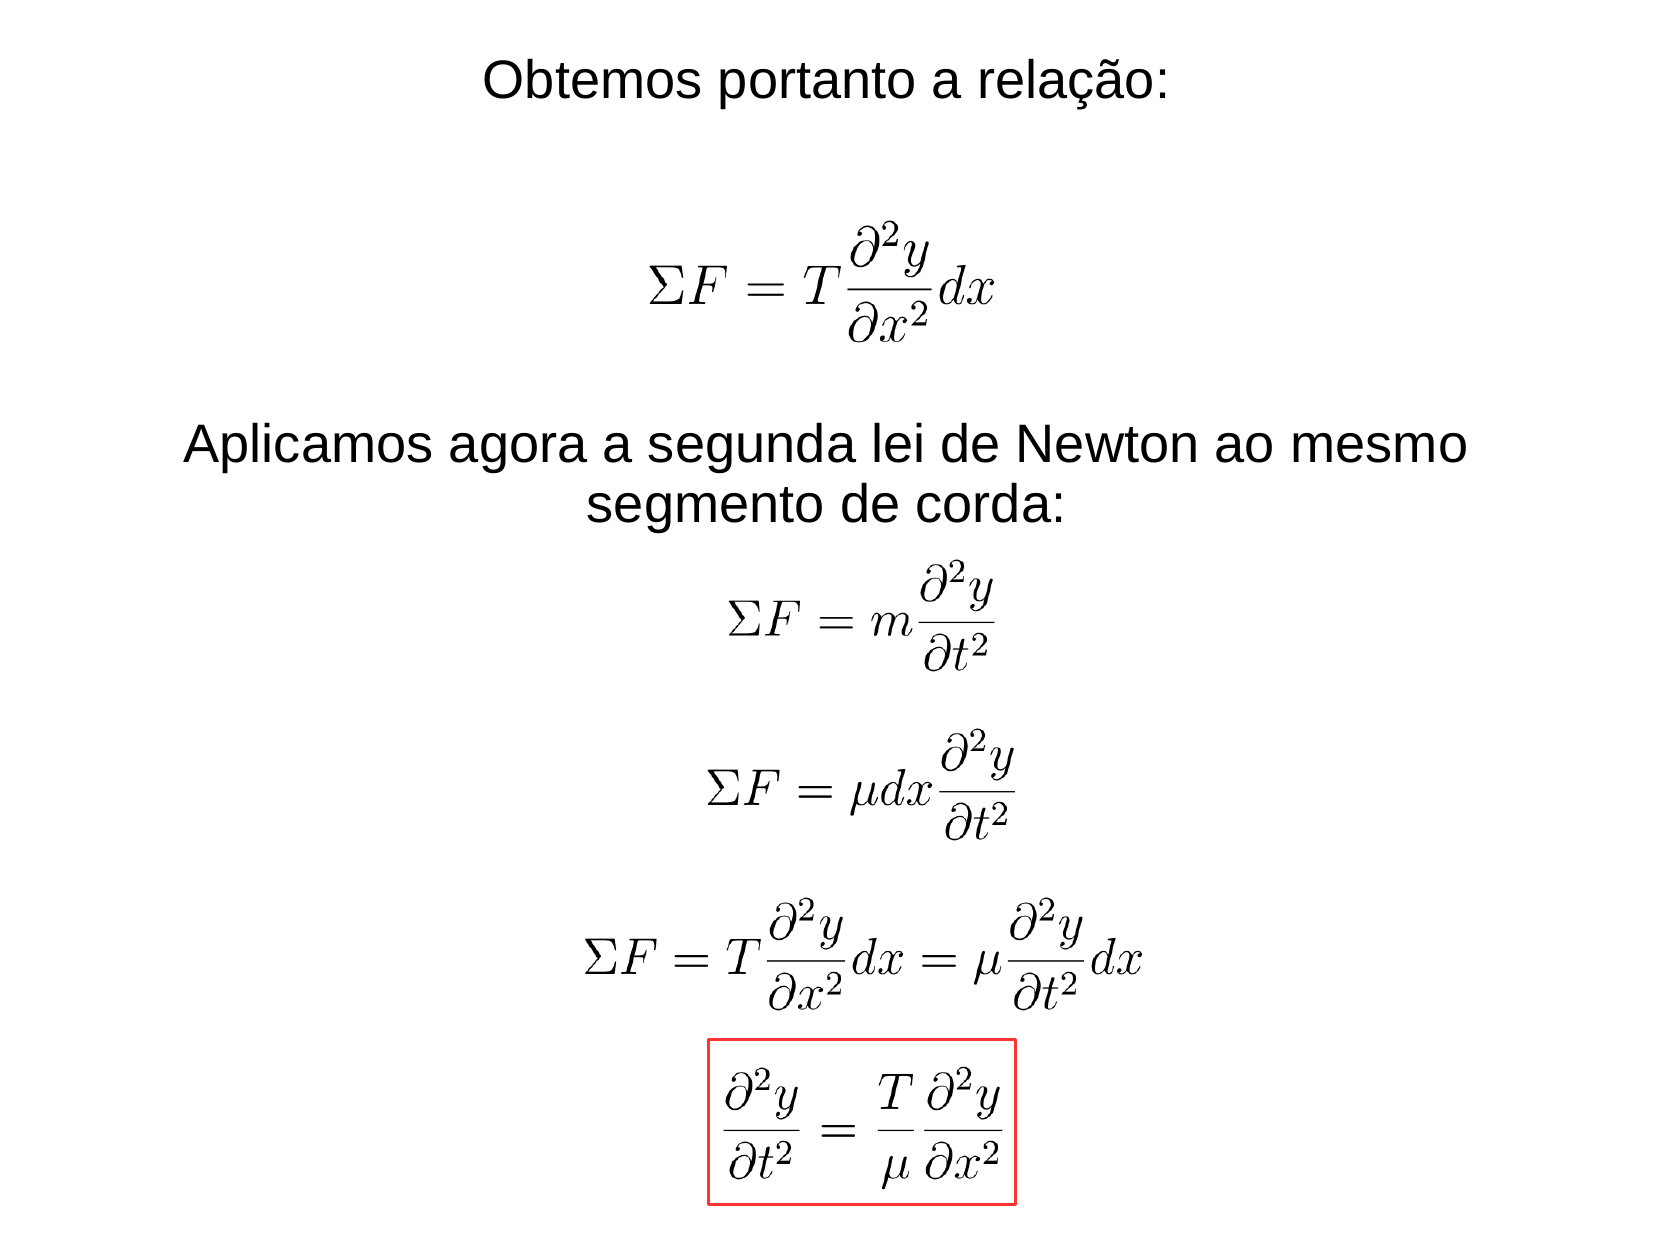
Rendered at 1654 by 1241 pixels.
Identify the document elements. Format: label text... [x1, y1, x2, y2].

picture [531, 534, 1198, 1205]
picture [623, 188, 1028, 373]
picture [710, 1041, 1014, 1203]
subtitle Obtemos portanto a relação: Aplicamos agora a segunda lei de Newton ao mesmo segmento de corda: [82, 49, 1571, 535]
